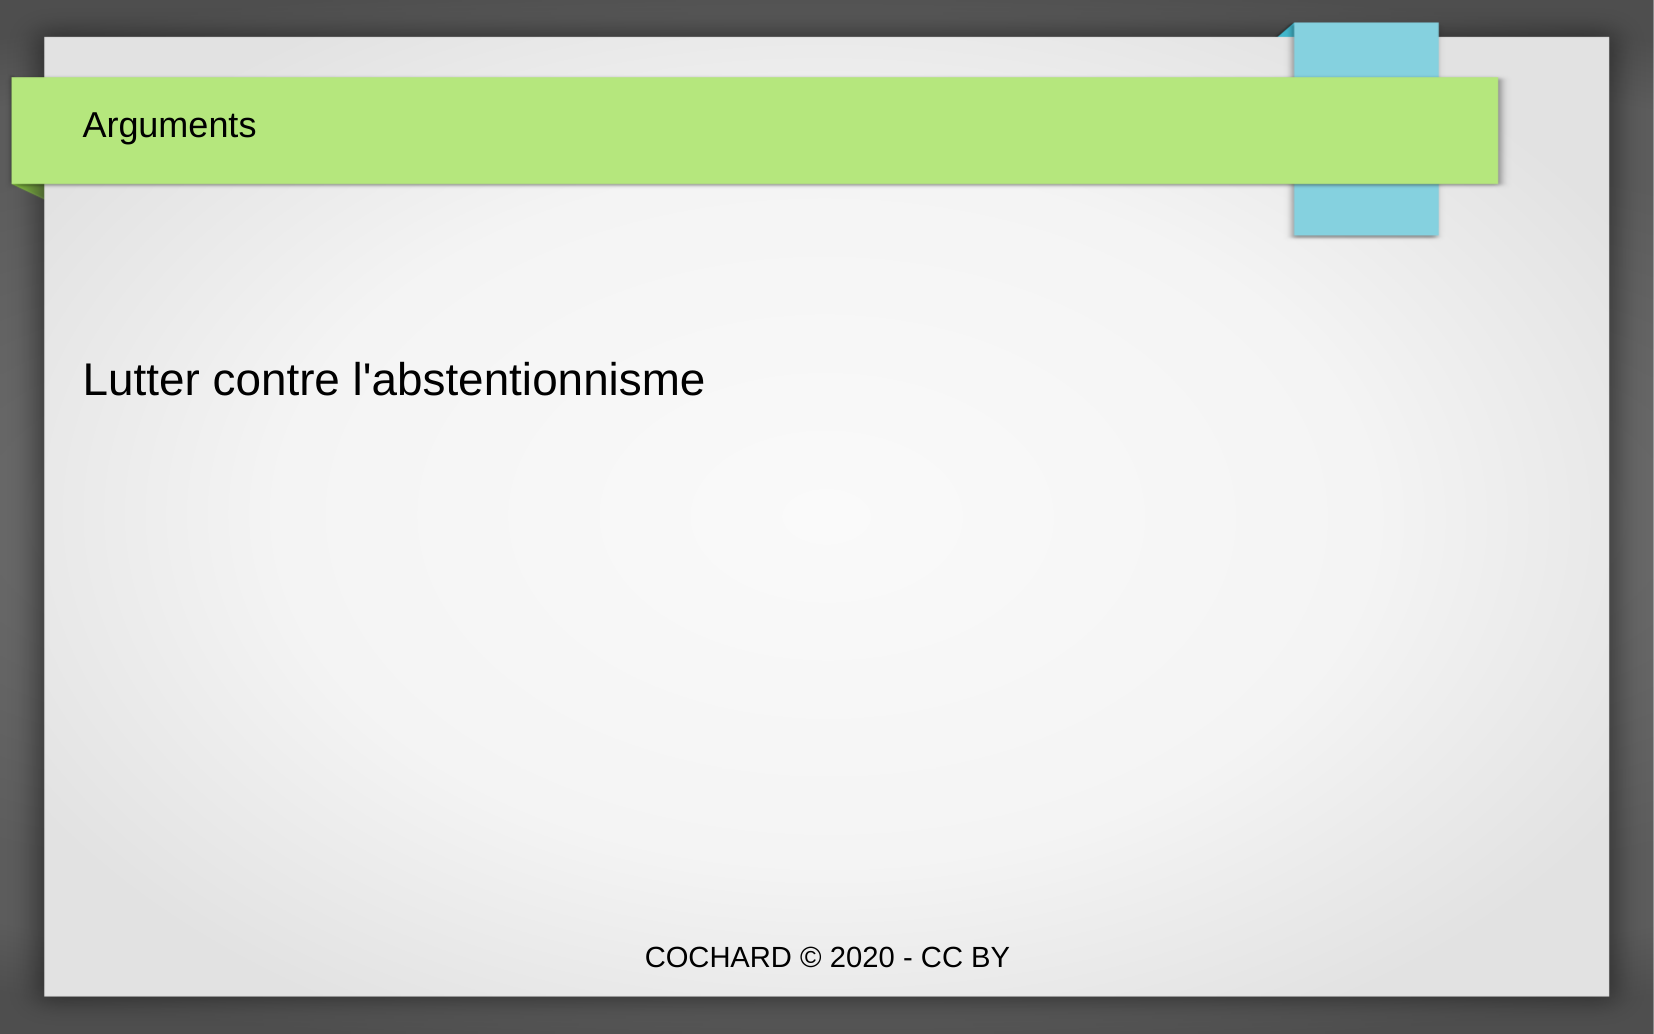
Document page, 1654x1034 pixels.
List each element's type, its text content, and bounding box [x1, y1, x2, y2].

list Lutter contre l'abstentionnisme [82, 249, 1571, 849]
picture [0, 0, 1654, 1034]
title Arguments [82, 39, 1235, 210]
